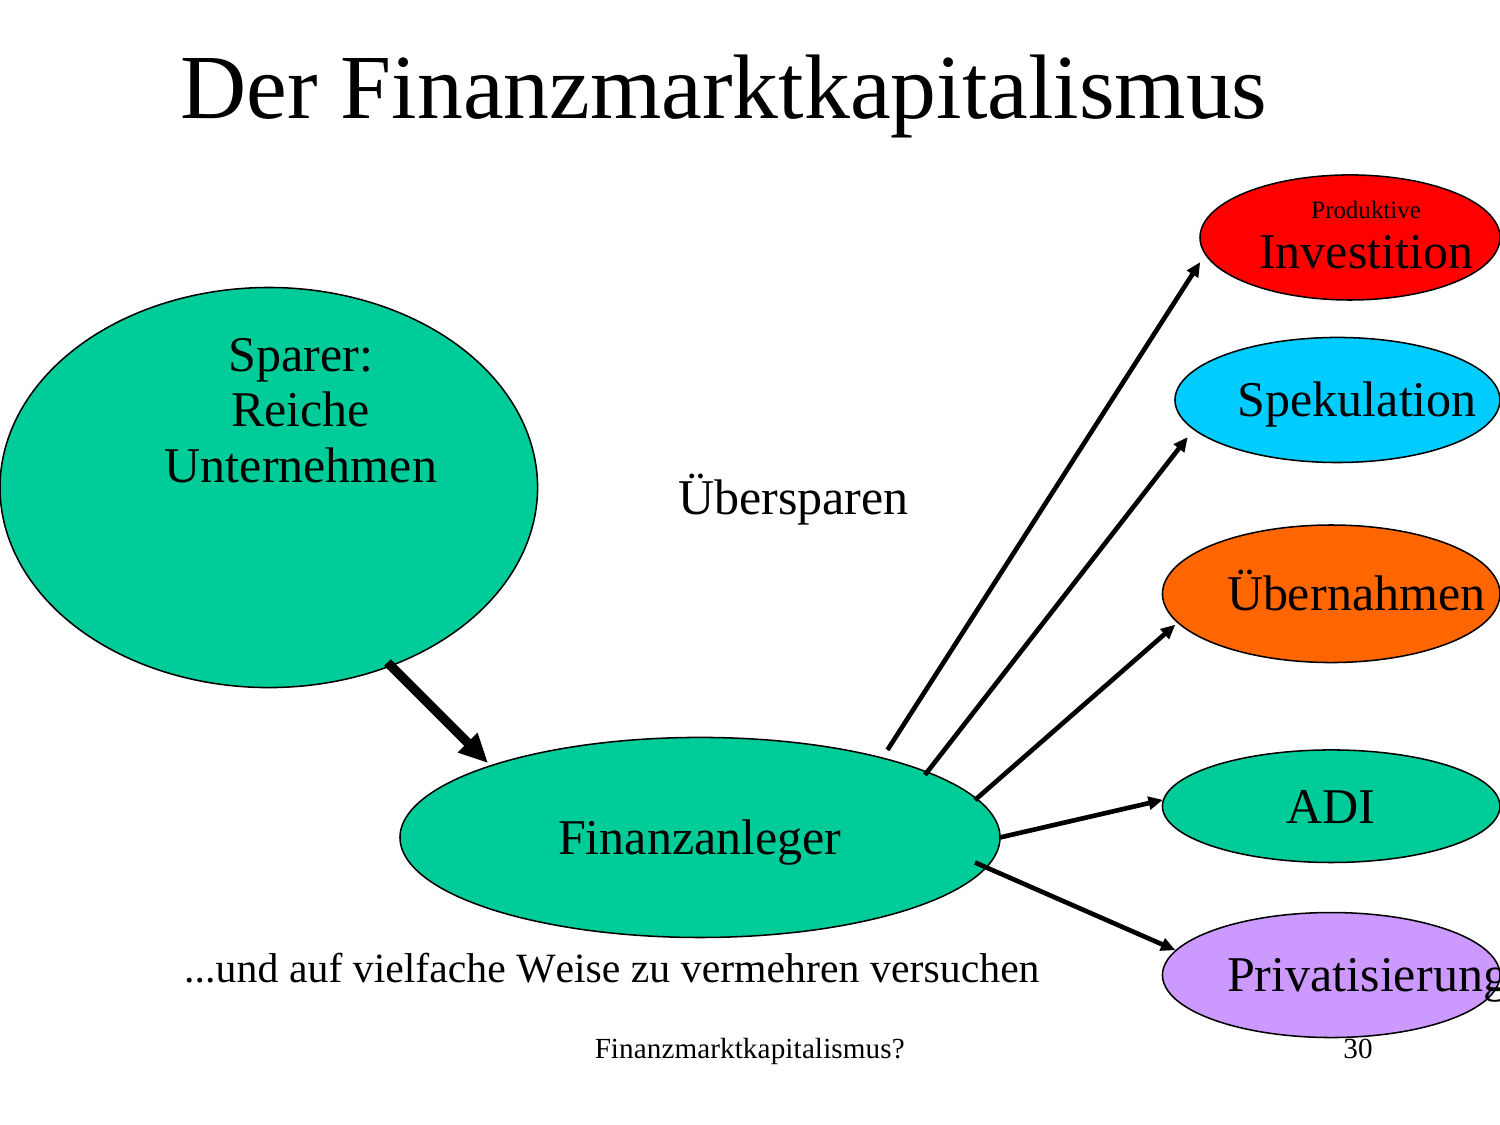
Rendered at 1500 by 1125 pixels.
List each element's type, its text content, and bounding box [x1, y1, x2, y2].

text_box Finanzanleger [399, 737, 1000, 938]
text_box Sparer: Reiche Unternehmen [149, 324, 338, 550]
text_box Übersparen [575, 462, 1013, 534]
text_box Privatisierung [1162, 912, 1499, 1038]
text_box ...und auf vielfache Weise zu vermehren versuchen [0, 937, 1175, 1000]
text_box Der Finanzmarktkapitalismus [87, 0, 1363, 175]
text_box Übernahmen [1162, 525, 1500, 663]
text_box ADI [1162, 749, 1500, 863]
text_box Spekulation [1174, 337, 1500, 463]
text_box Produktive Investition [1200, 174, 1500, 300]
